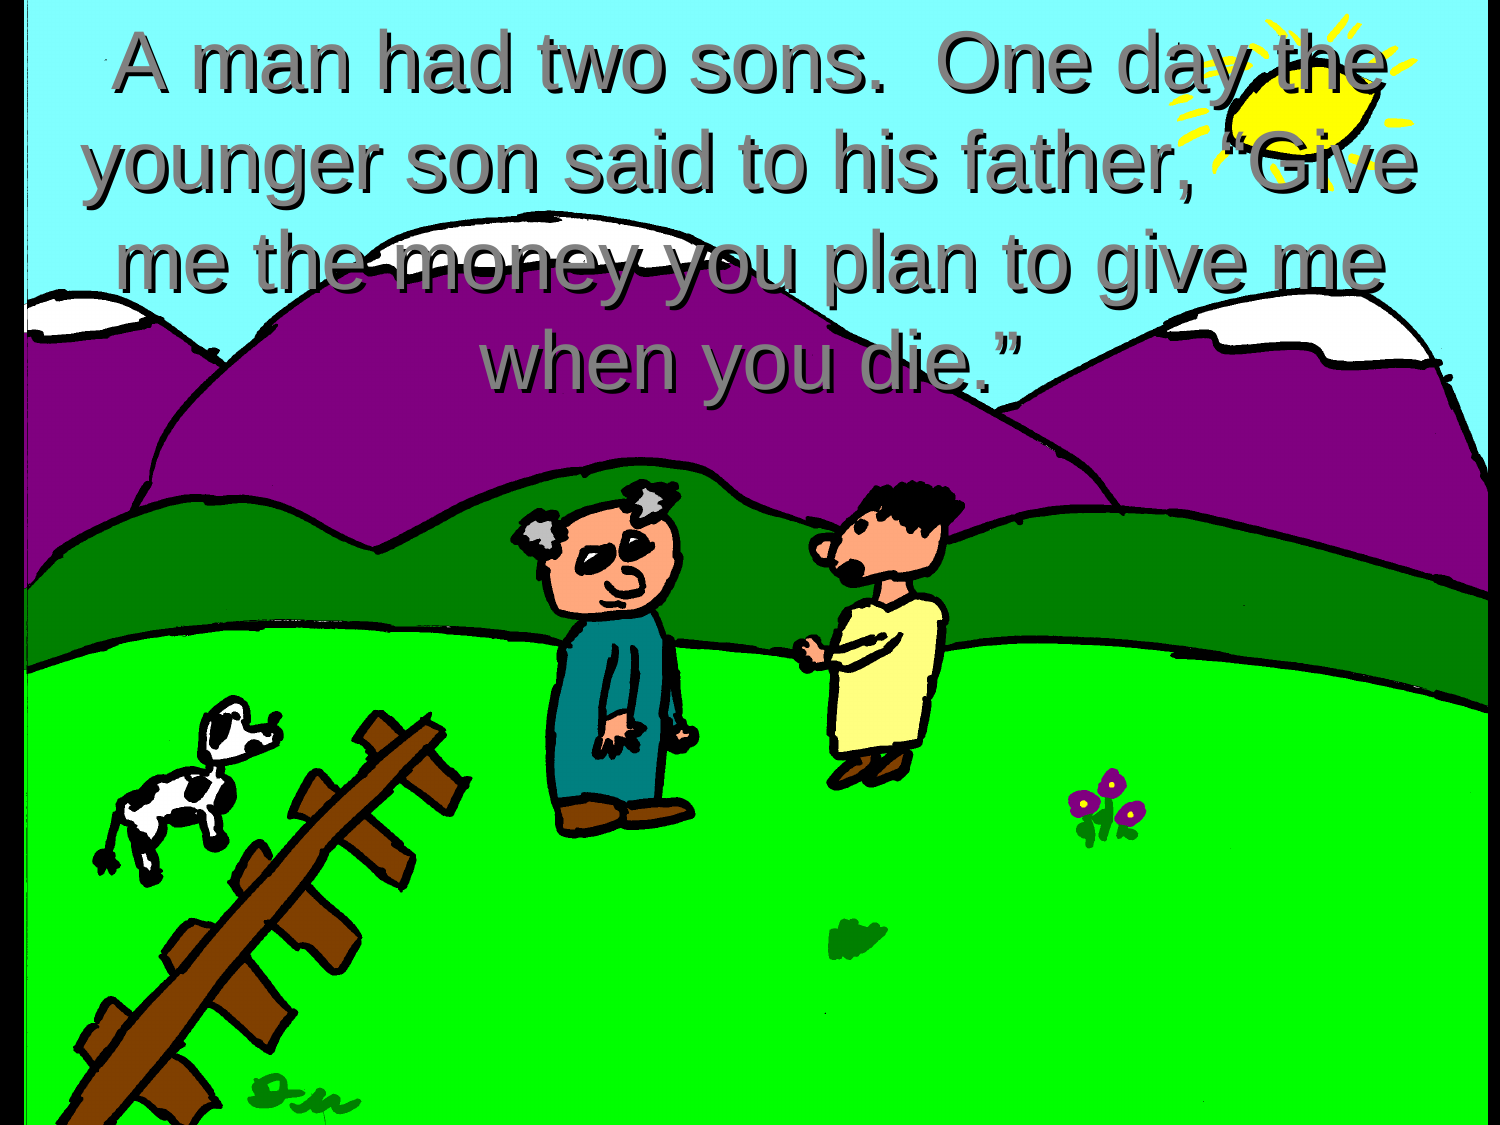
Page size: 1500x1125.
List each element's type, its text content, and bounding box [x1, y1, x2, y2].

title A man had two sons. One day the younger son said to his father, “Give me the money you plan to give me when you die.” [0, 0, 1500, 414]
picture [24, 414, 1488, 1125]
